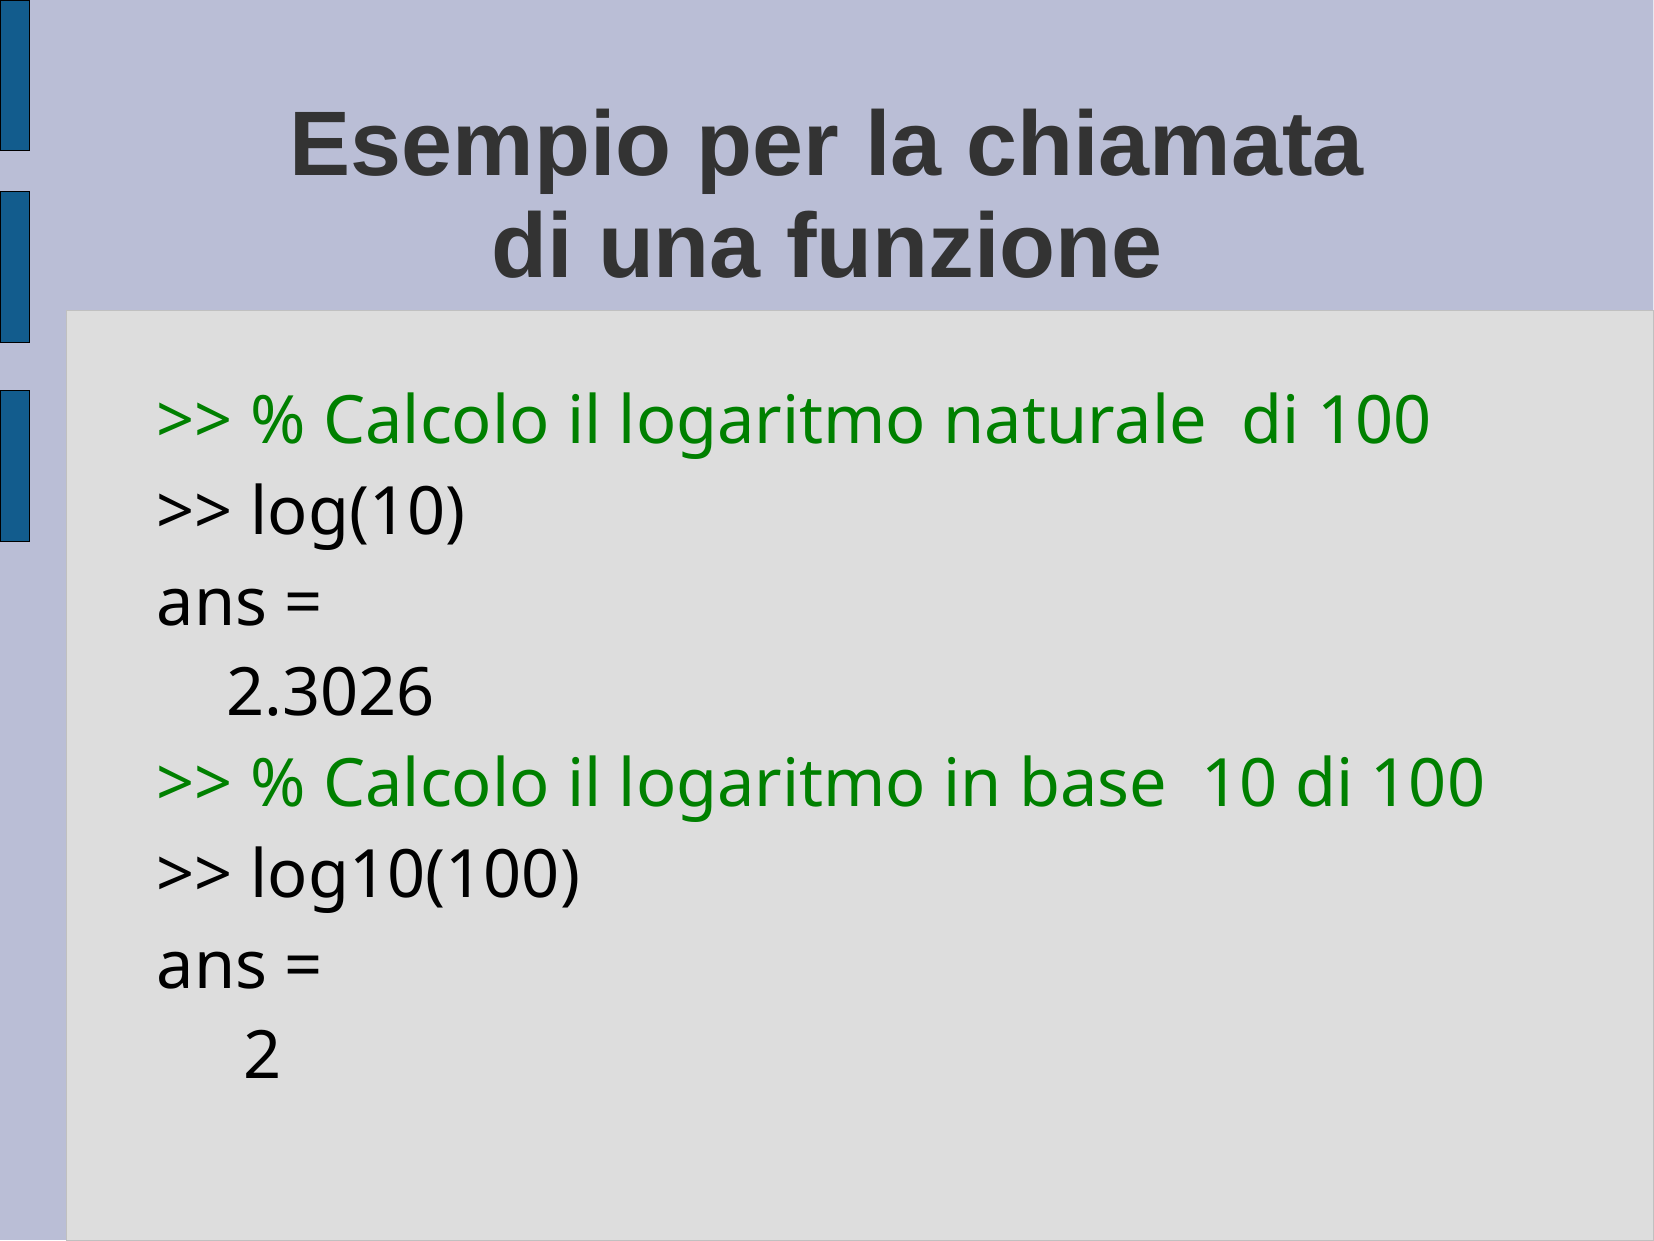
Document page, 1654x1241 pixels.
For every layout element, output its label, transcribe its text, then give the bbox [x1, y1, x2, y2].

title Esempio per la chiamata di una funzione [121, 91, 1534, 299]
subtitle >> % Calcolo il logaritmo naturale di 100 >> log(10) ans = 2.3026 >> % Calcolo il logaritmo in base 10 di 100 >> log10(100) ans = 2 [121, 330, 1534, 1141]
